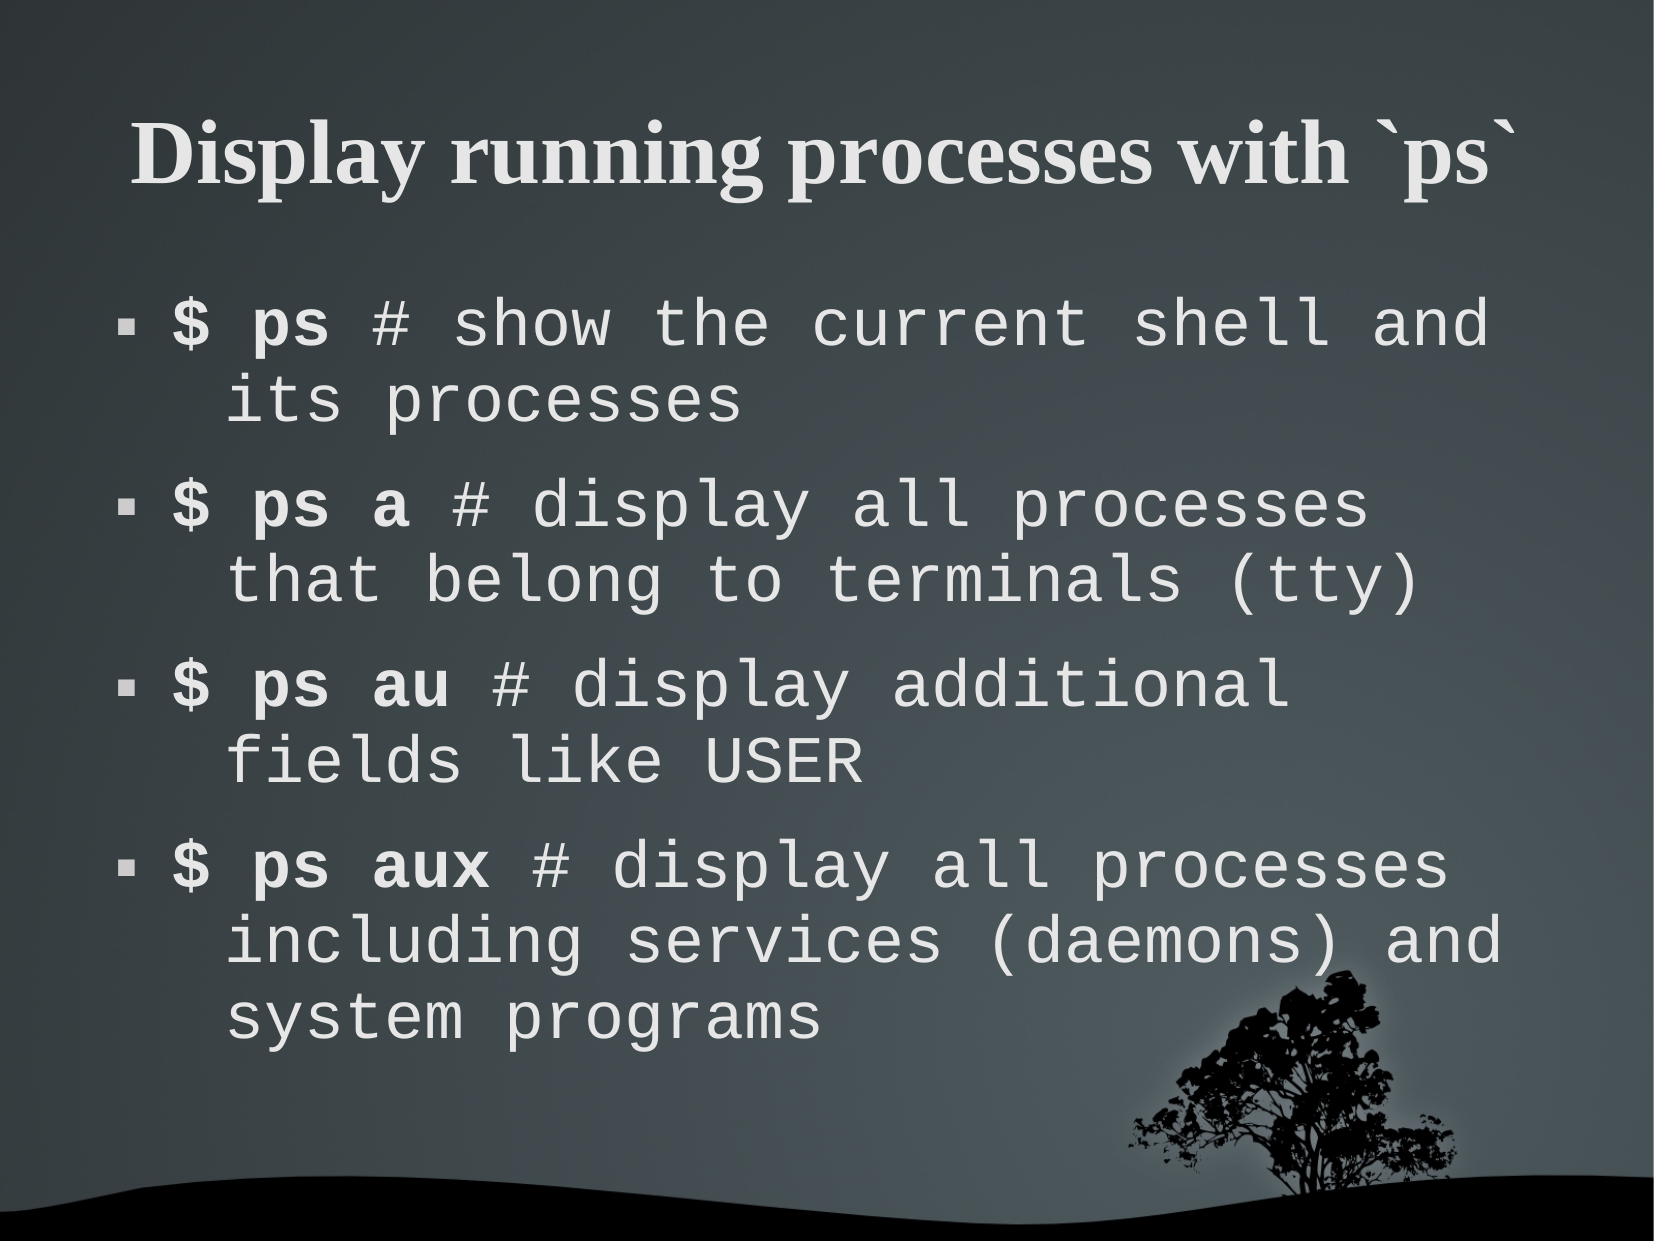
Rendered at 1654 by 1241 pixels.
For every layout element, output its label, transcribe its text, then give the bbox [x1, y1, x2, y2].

list $ ps # show the current shell and its processes $ ps a # display all processes that belong to terminals (tty) $ ps au # display additional fields like USER $ ps aux # display all processes including services (daemons) and system programs [82, 290, 1571, 1213]
title Display running processes with `ps` [82, 49, 1571, 257]
picture [0, 0, 1654, 1241]
